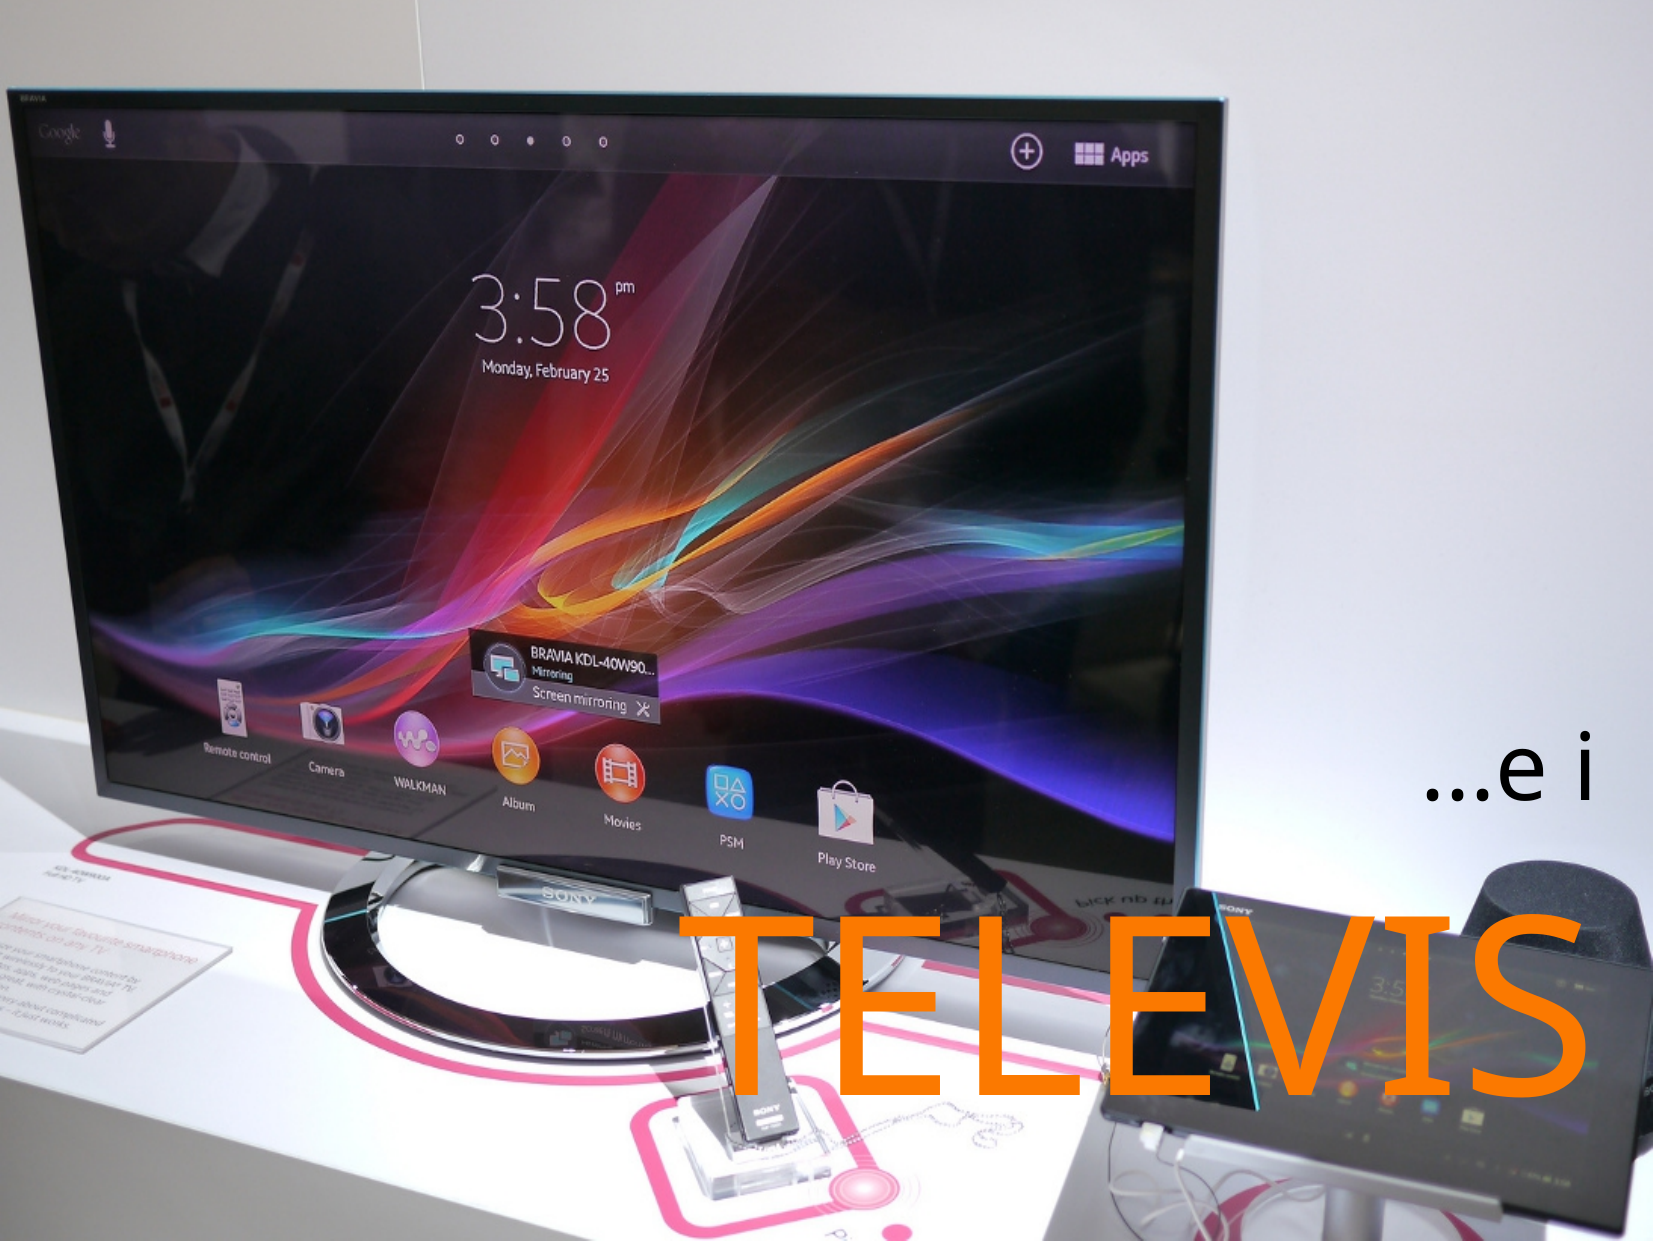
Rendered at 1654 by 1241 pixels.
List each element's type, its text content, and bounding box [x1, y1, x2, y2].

picture [0, 0, 1653, 1241]
text_box ...e i TELEVISORI [562, 692, 1613, 705]
